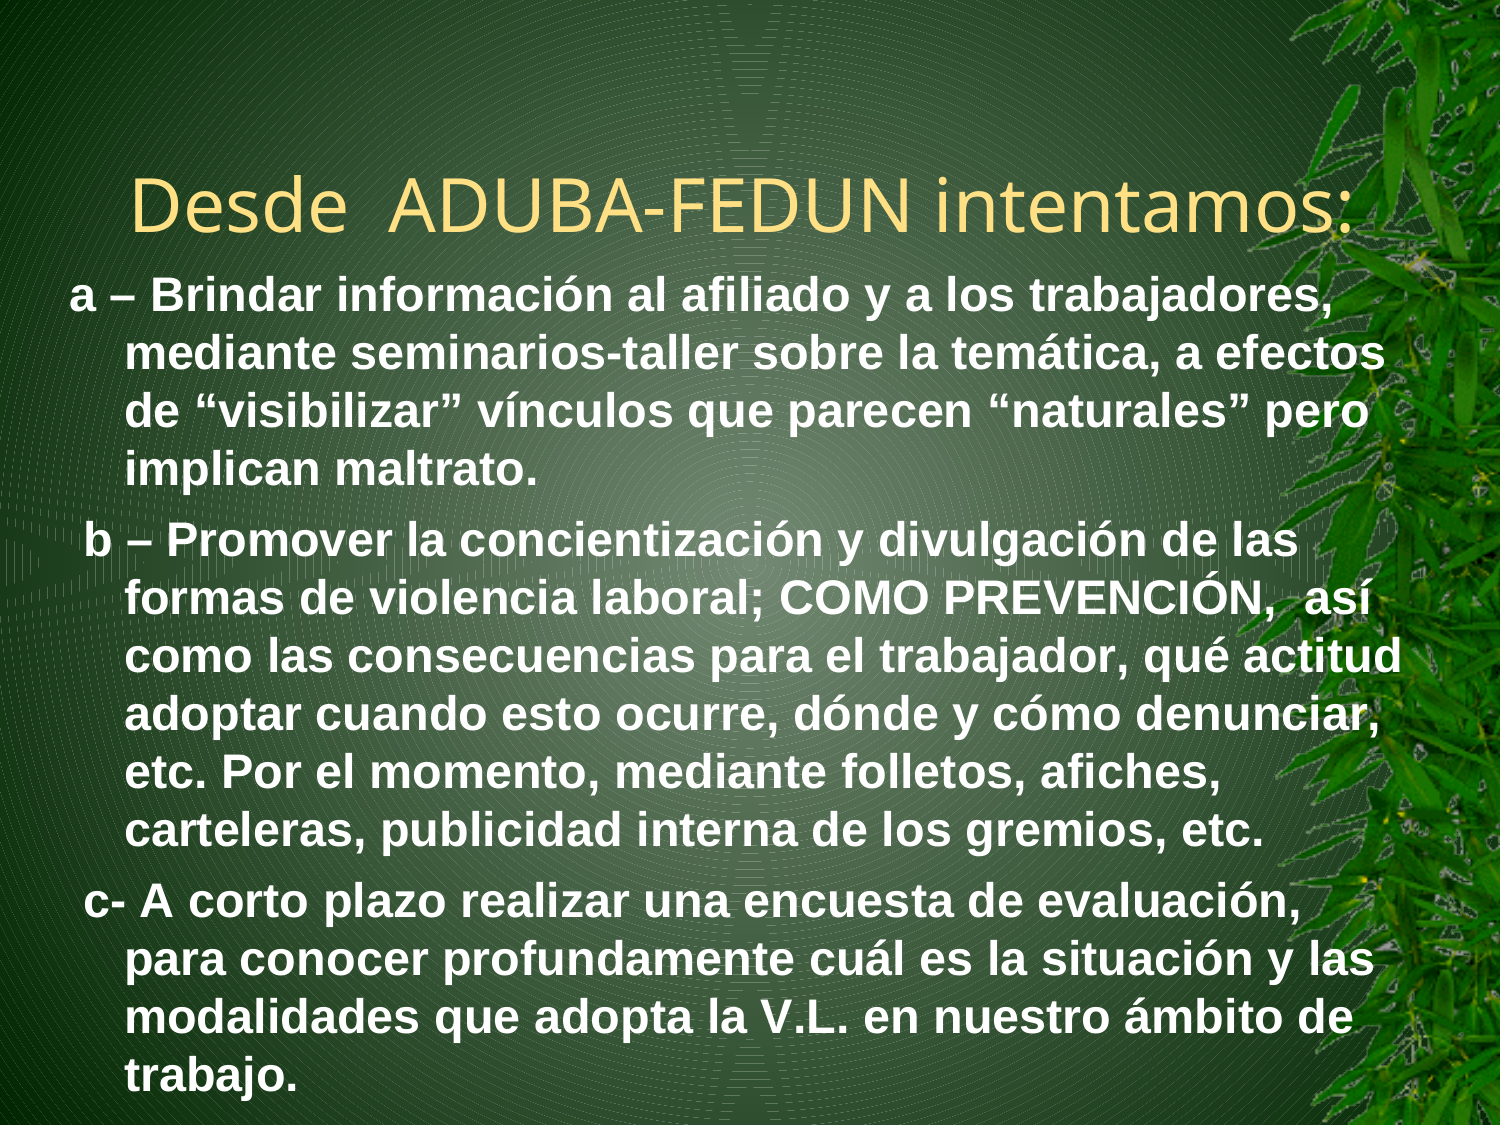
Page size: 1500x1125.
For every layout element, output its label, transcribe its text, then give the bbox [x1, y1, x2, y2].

list a – Brindar información al afiliado y a los trabajadores, mediante seminarios-taller sobre la temática, a efectos de “visibilizar” vínculos que parecen “naturales” pero implican maltrato. b – Promover la concientización y divulgación de las formas de violencia laboral; COMO PREVENCIÓN, así como las consecuencias para el trabajador, qué actitud adoptar cuando esto ocurre, dónde y cómo denunciar, etc. Por el momento, mediante folletos, afiches, carteleras, publicidad interna de los gremios, etc. c- A corto plazo realizar una encuesta de evaluación, para conocer profundamente cuál es la situación y las modalidades que adopta la V.L. en nuestro ámbito de trabajo. [0, 255, 1424, 1125]
title Desde ADUBA-FEDUN intentamos: [37, 0, 1447, 256]
